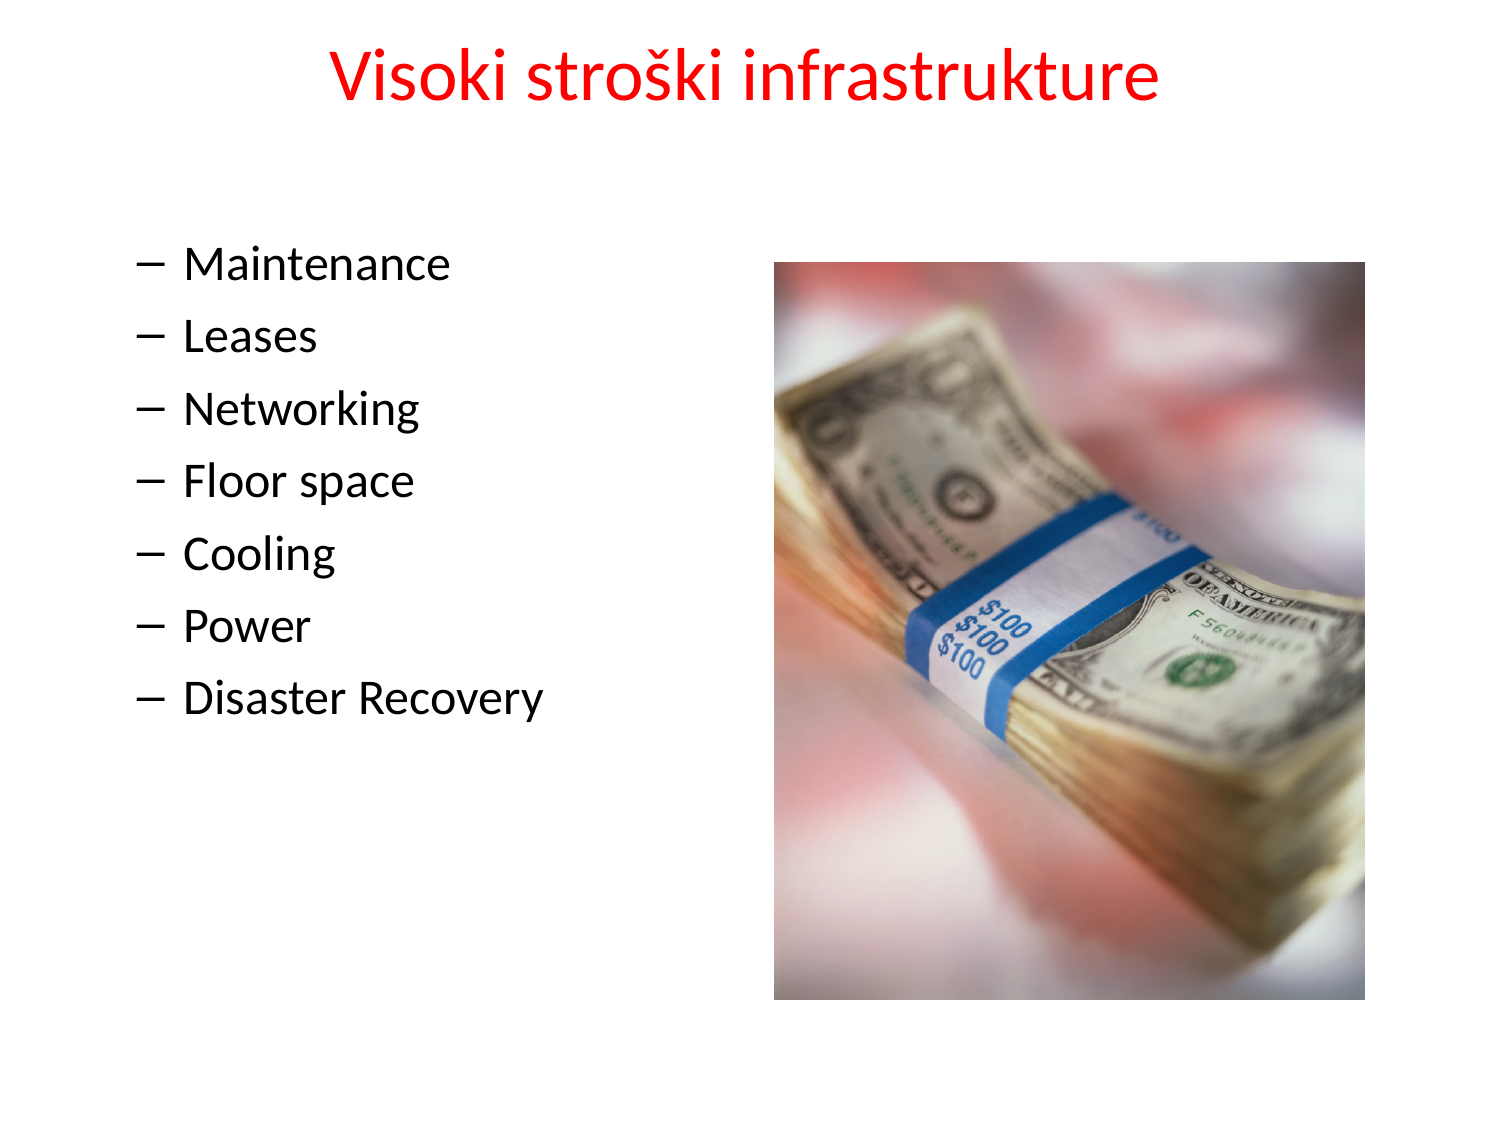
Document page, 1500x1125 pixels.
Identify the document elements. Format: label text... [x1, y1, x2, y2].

list Maintenance Leases Networking Floor space Cooling Power Disaster Recovery [46, 222, 710, 966]
title Visoki stroški infrastrukture [70, 0, 1421, 141]
picture [774, 262, 1365, 1000]
